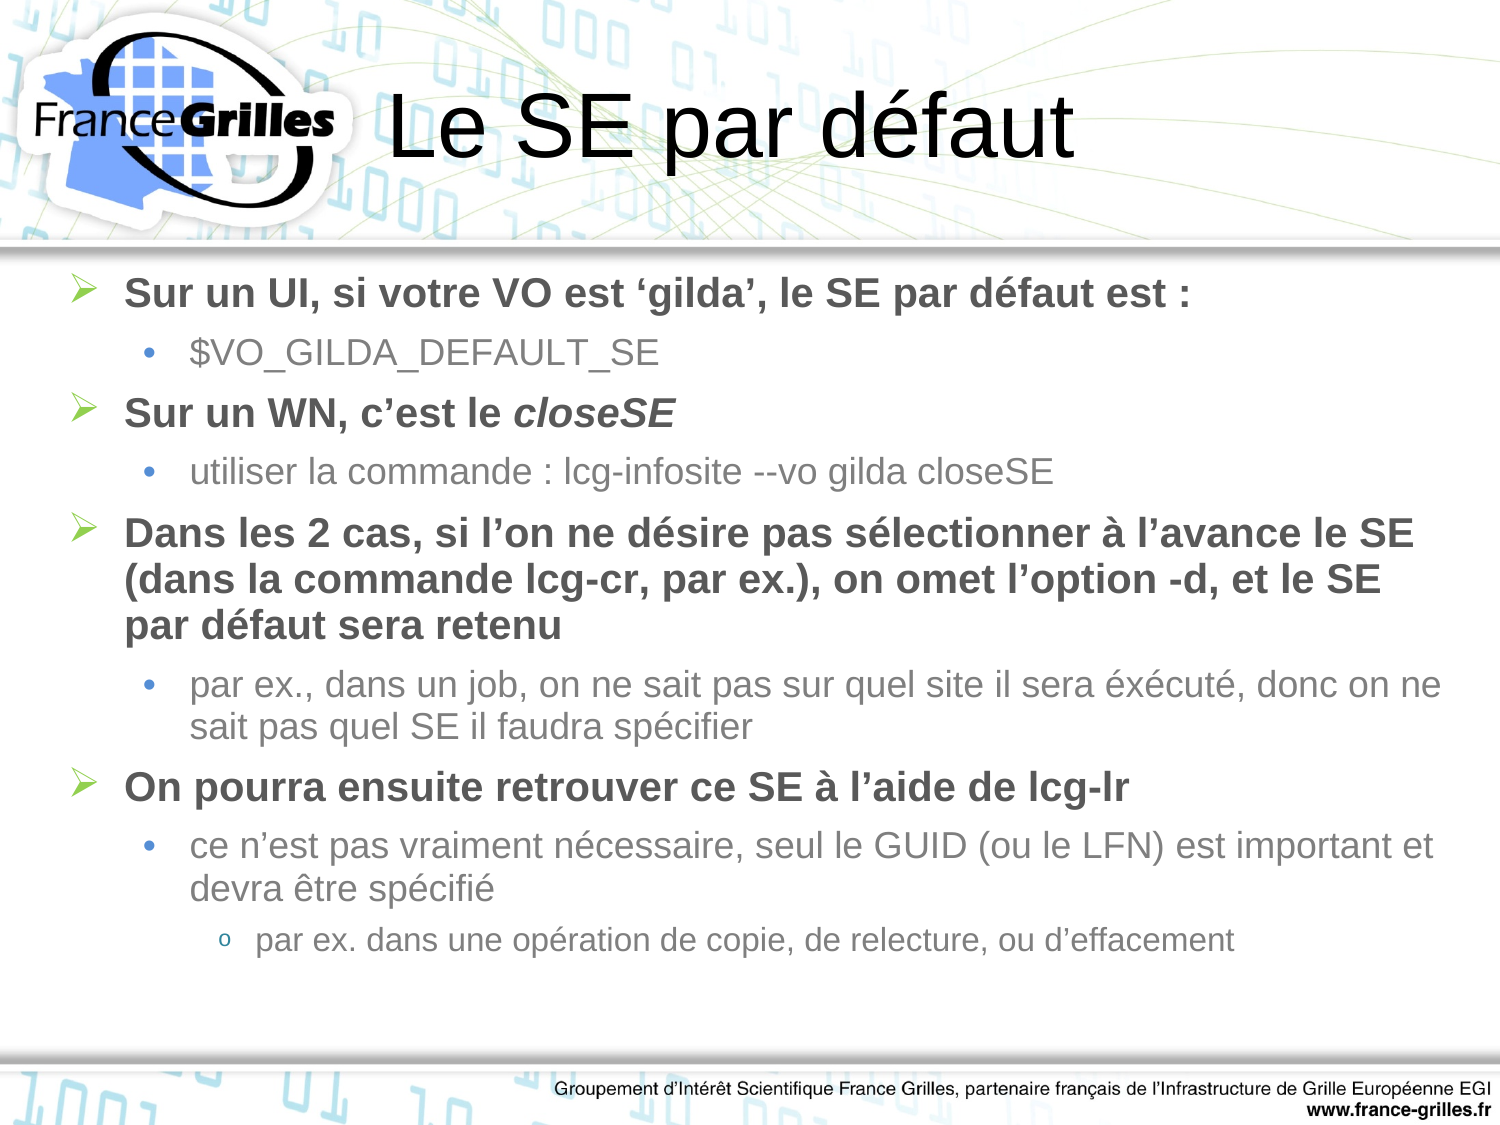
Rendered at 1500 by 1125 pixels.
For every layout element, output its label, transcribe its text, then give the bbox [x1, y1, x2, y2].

list Sur un UI, si votre VO est ‘gilda’, le SE par défaut est : $VO_GILDA_DEFAULT_SE Sur un WN, c’est le closeSE utiliser la commande : lcg-infosite --vo gilda closeSE Dans les 2 cas, si l’on ne désire pas sélectionner à l’avance le SE (dans la commande lcg-cr, par ex.), on omet l’option -d, et le SE par défaut sera retenu par ex., dans un job, on ne sait pas sur quel site il sera éxécuté, donc on ne sait pas quel SE il faudra spécifier On pourra ensuite retrouver ce SE à l’aide de lcg-lr ce n’est pas vraiment nécessaire, seul le GUID (ou le LFN) est important et devra être spécifié par ex. dans une opération de copie, de relecture, ou d’effacement [53, 262, 1459, 1043]
title Le SE par défaut [372, 7, 1459, 244]
picture [0, 0, 1500, 1125]
